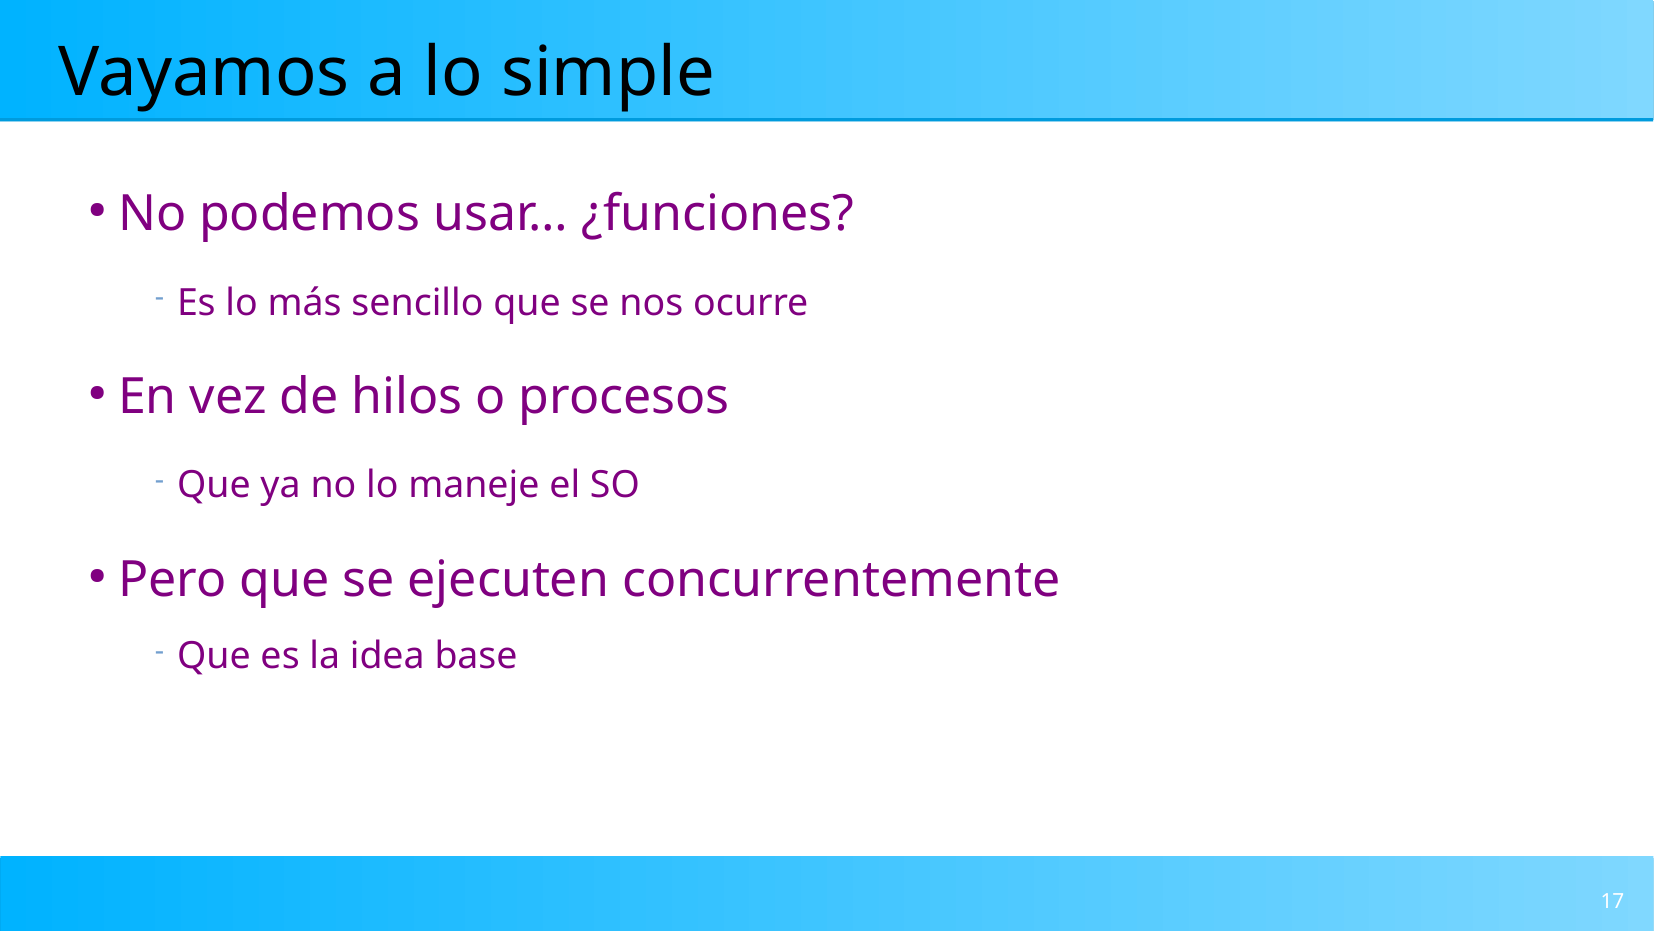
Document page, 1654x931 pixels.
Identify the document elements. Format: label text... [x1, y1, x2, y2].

title Vayamos a lo simple [59, 29, 1595, 108]
list No podemos usar… ¿funciones? Es lo más sencillo que se nos ocurre En vez de hilos o procesos Que ya no lo maneje el SO Pero que se ejecuten concurrentemente Que es la idea base [59, 177, 1595, 768]
